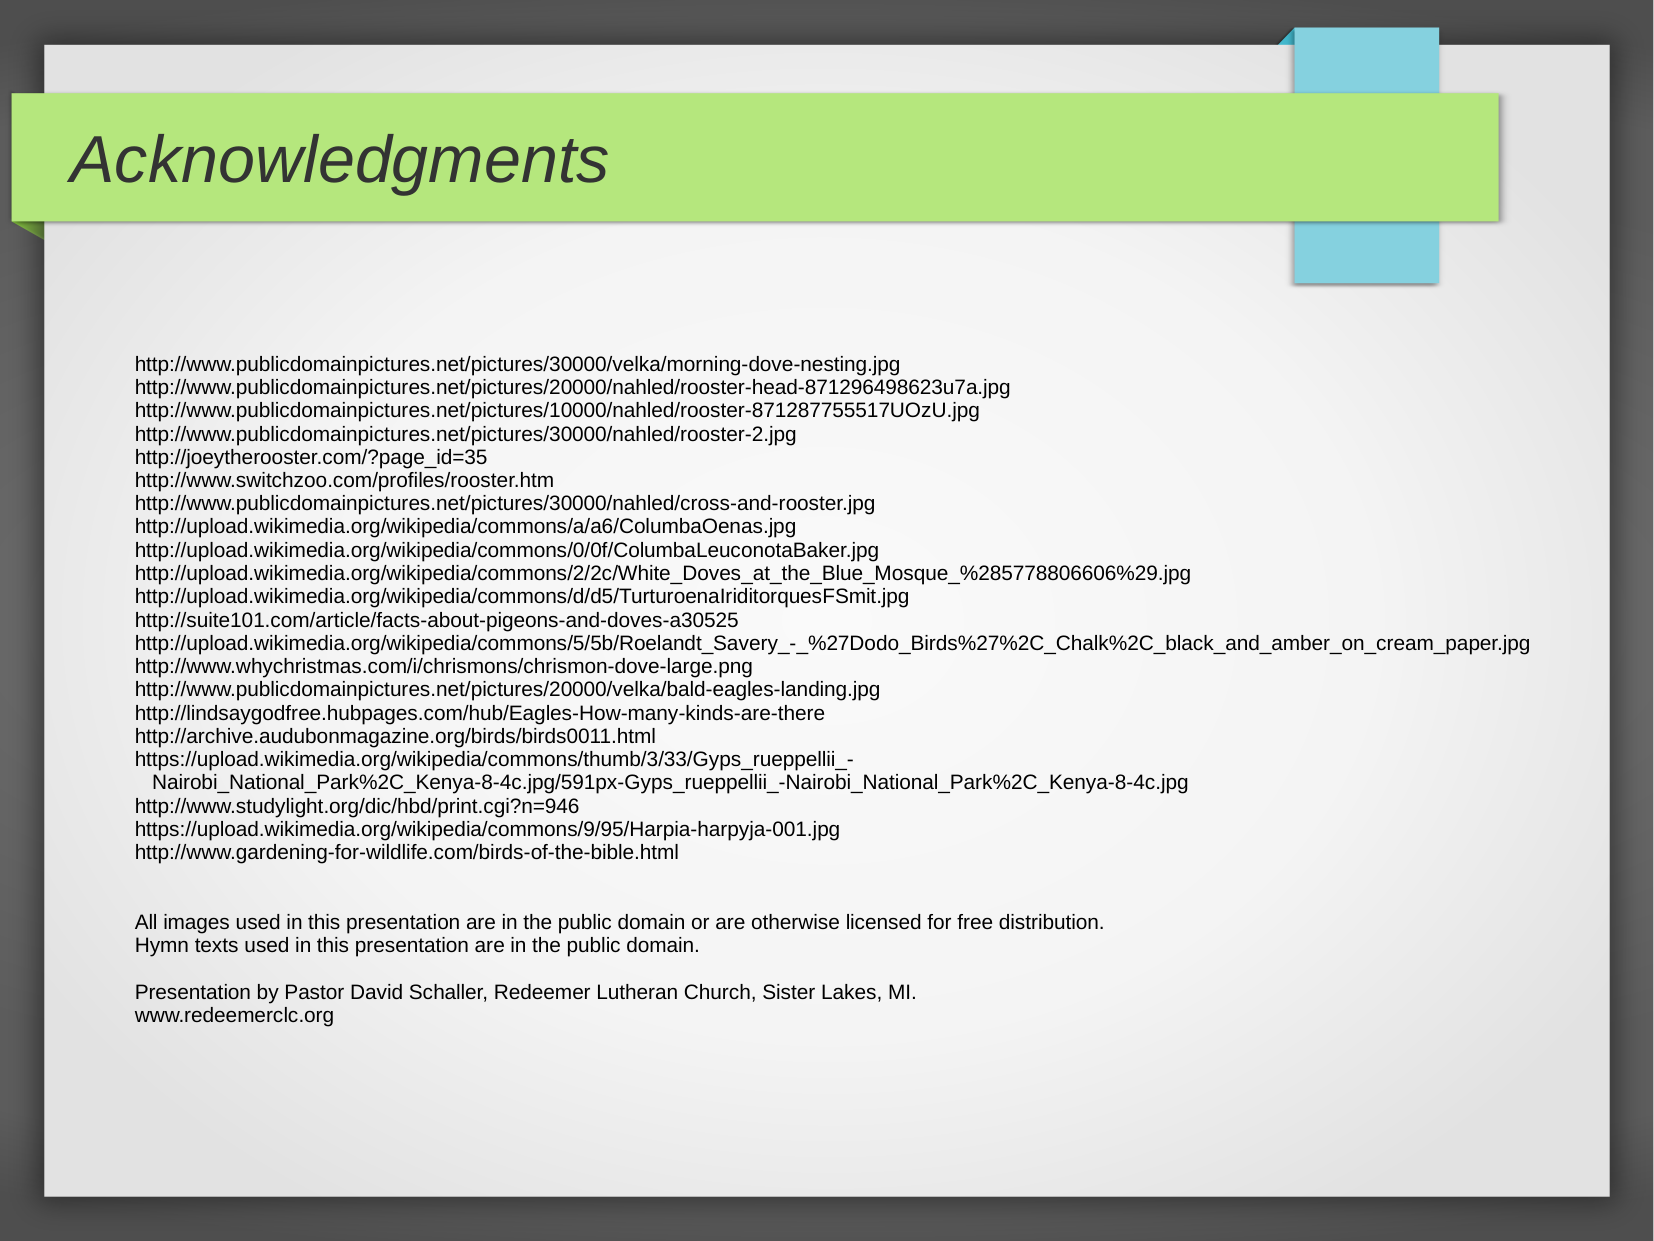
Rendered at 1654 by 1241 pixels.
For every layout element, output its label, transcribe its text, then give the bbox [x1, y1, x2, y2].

picture [0, 0, 1654, 1241]
title Acknowledgments [70, 106, 1229, 213]
text_box http://www.publicdomainpictures.net/pictures/30000/velka/morning-dove-nesting.jpg http://www.publicdomainpictures.net/pictures/20000/nahled/rooster-head-871296498623u7a.jpg http://www.publicdomainpictures.net/pictures/10000/nahled/rooster-871287755517UOzU.jpg http://www.publicdomainpictures.net/pictures/30000/nahled/rooster-2.jpg http://joeytherooster.com/?page_id=35 http://www.switchzoo.com/profiles/rooster.htm http://www.publicdomainpictures.net/pictures/30000/nahled/cross-and-rooster.jpg http://upload.wikimedia.org/wikipedia/commons/a/a6/ColumbaOenas.jpg http://upload.wikimedia.org/wikipedia/commons/0/0f/ColumbaLeuconotaBaker.jpg http://upload.wikimedia.org/wikipedia/commons/2/2c/White_Doves_at_the_Blue_Mosque_%285778806606%29.jpg http://upload.wikimedia.org/wikipedia/commons/d/d5/TurturoenaIriditorquesFSmit.jpg http://suite101.com/article/facts-about-pigeons-and-doves-a30525 http://upload.wikimedia.org/wikipedia/commons/5/5b/Roelandt_Savery_-_%27Dodo_Birds%27%2C_Chalk%2C_black_and_amber_on_cream_paper.jpg http://www.whychristmas.com/i/chrismons/chrismon-dove-large.png http://www.publicdomainpictures.net/pictures/20000/velka/bald-eagles-landing.jpg http://lindsaygodfree.hubpages.com/hub/Eagles-How-many-kinds-are-there http://archive.audubonmagazine.org/birds/birds0011.html https://upload.wikimedia.org/wikipedia/commons/thumb/3/33/Gyps_rueppellii_- Nairobi_National_Park%2C_Kenya-8-4c.jpg/591px-Gyps_rueppellii_-Nairobi_National_Park%2C_Kenya-8-4c.jpg http://www.studylight.org/dic/hbd/print.cgi?n=946 https://upload.wikimedia.org/wikipedia/commons/9/95/Harpia-harpyja-001.jpg http://www.gardening-for-wildlife.com/birds-of-the-bible.html All images used in this presentation are in the public domain or are otherwise licensed for free distribution. Hymn texts used in this presentation are in the public domain. Presentation by Pastor David Schaller, Redeemer Lutheran Church, Sister Lakes, MI. www.redeemerclc.org [120, 345, 1546, 1151]
